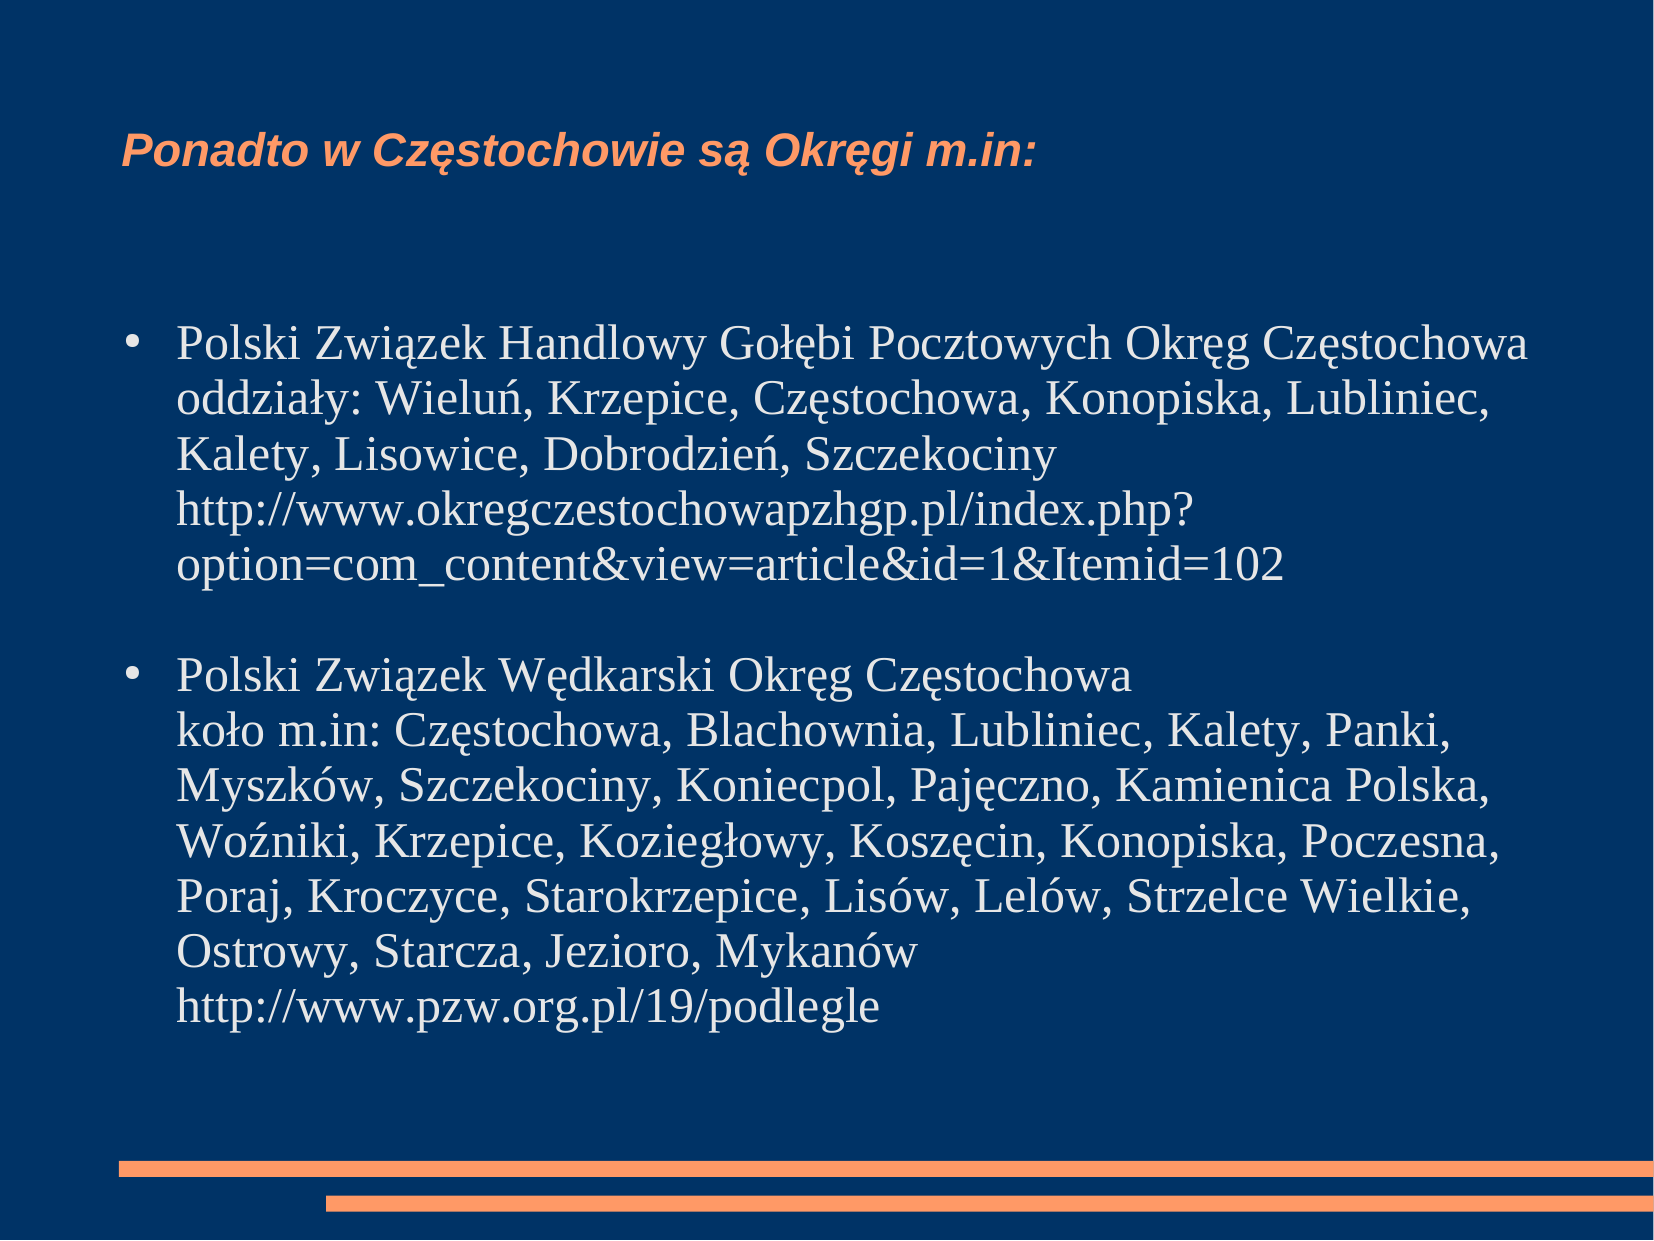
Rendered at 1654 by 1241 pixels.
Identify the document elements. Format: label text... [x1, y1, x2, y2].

title Ponadto w Częstochowie są Okręgi m.in: [121, 46, 1534, 254]
list Polski Związek Handlowy Gołębi Pocztowych Okręg Częstochowa oddziały: Wieluń, Krzepice, Częstochowa, Konopiska, Lubliniec, Kalety, Lisowice, Dobrodzień, Szczekociny http://www.okregczestochowapzhgp.pl/index.php?option=com_content&view=article&id=1&Itemid=102 Polski Związek Wędkarski Okręg Częstochowa koło m.in: Częstochowa, Blachownia, Lubliniec, Kalety, Panki, Myszków, Szczekociny, Koniecpol, Pajęczno, Kamienica Polska, Woźniki, Krzepice, Koziegłowy, Koszęcin, Konopiska, Poczesna, Poraj, Kroczyce, Starokrzepice, Lisów, Lelów, Strzelce Wielkie, Ostrowy, Starcza, Jezioro, Mykanów http://www.pzw.org.pl/19/podlegle [105, 315, 1546, 1125]
